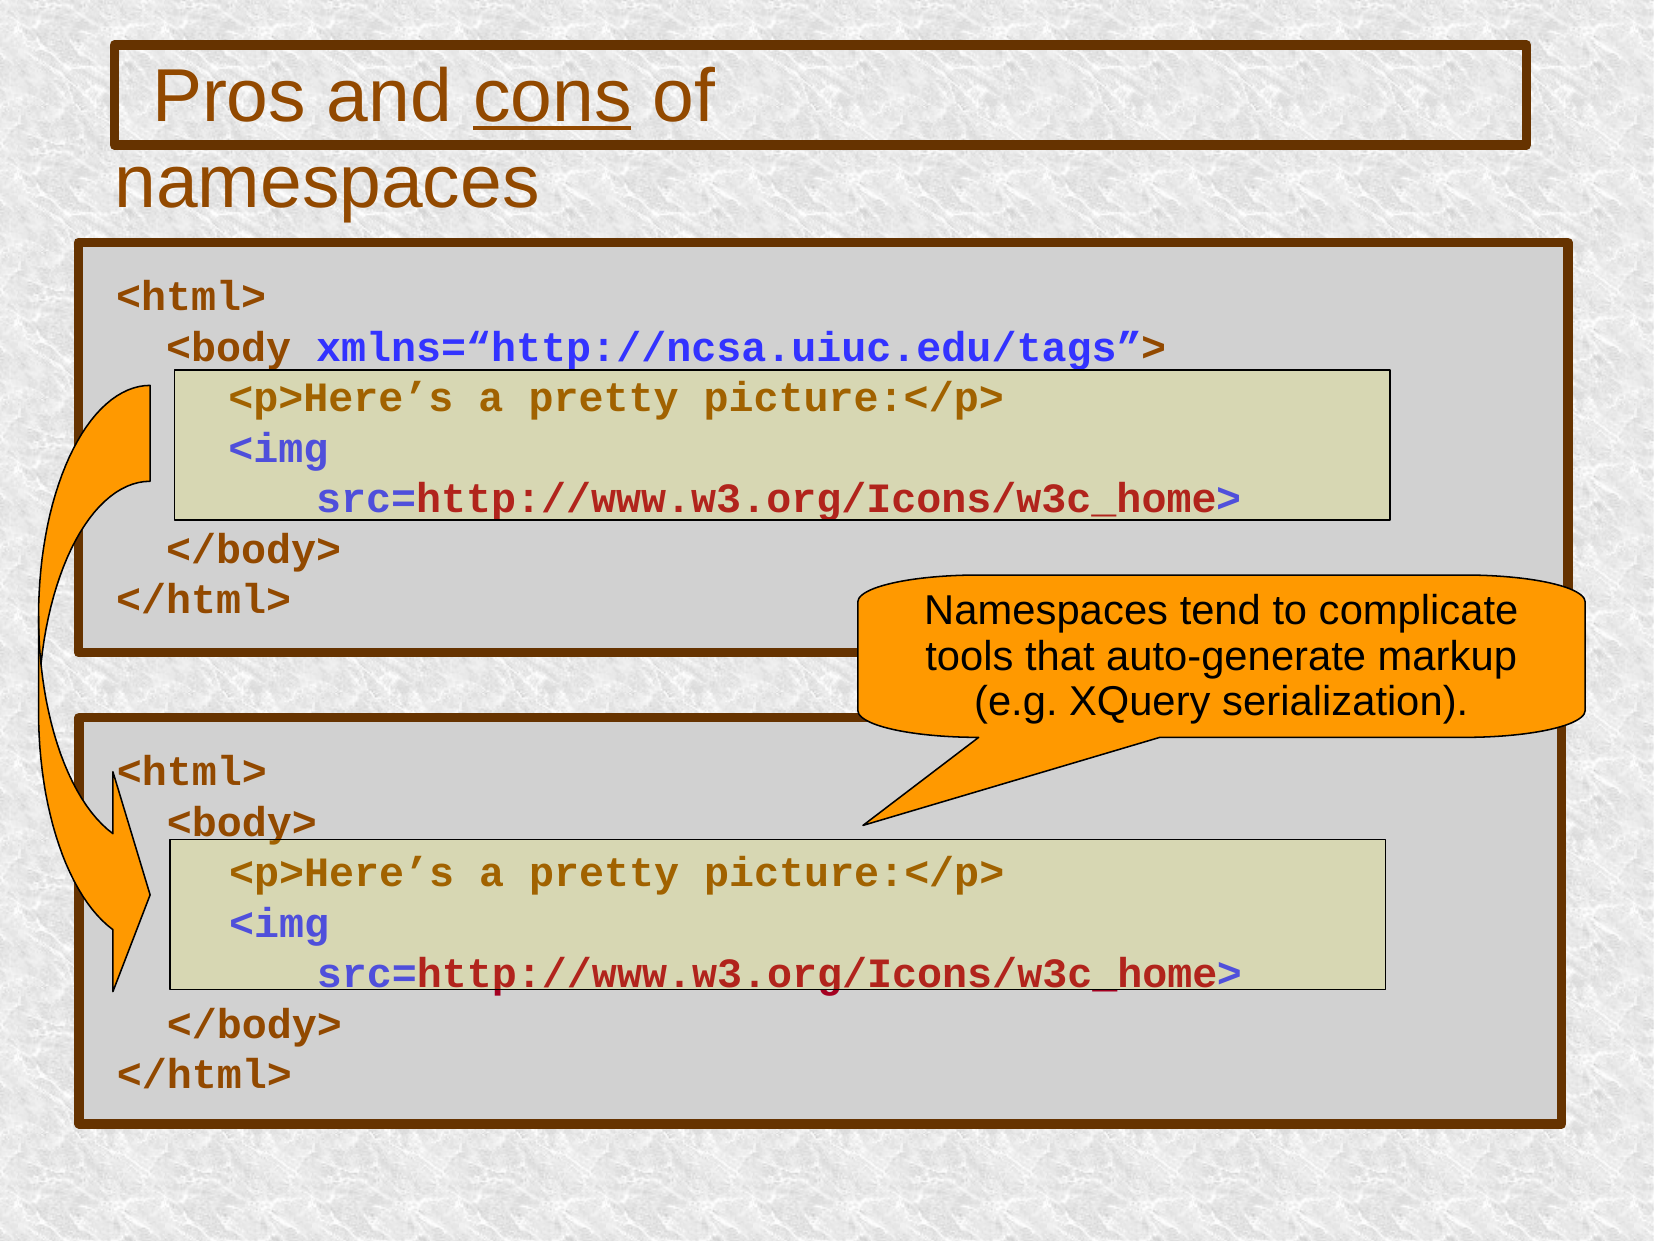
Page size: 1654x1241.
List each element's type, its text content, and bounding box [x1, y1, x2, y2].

text_box Namespaces tend to complicate tools that auto-generate markup (e.g. XQuery serialization). [857, 575, 1586, 826]
text_box [169, 839, 1386, 990]
text_box [38, 385, 151, 992]
text_box <html> <body xmlns=“http://ncsa.uiuc.edu/tags”> <p>Here’s a pretty picture:</p> <img src=http://www.w3.org/Icons/w3c_home> </body> </html> [78, 242, 1569, 653]
picture [0, 0, 1654, 1241]
text_box <html> <body> <p>Here’s a pretty picture:</p> <img src=http://www.w3.org/Icons/w3c_home> </body> </html> [79, 717, 1562, 1124]
text_box [174, 369, 1391, 520]
title Pros and cons of namespaces [114, 45, 1527, 146]
